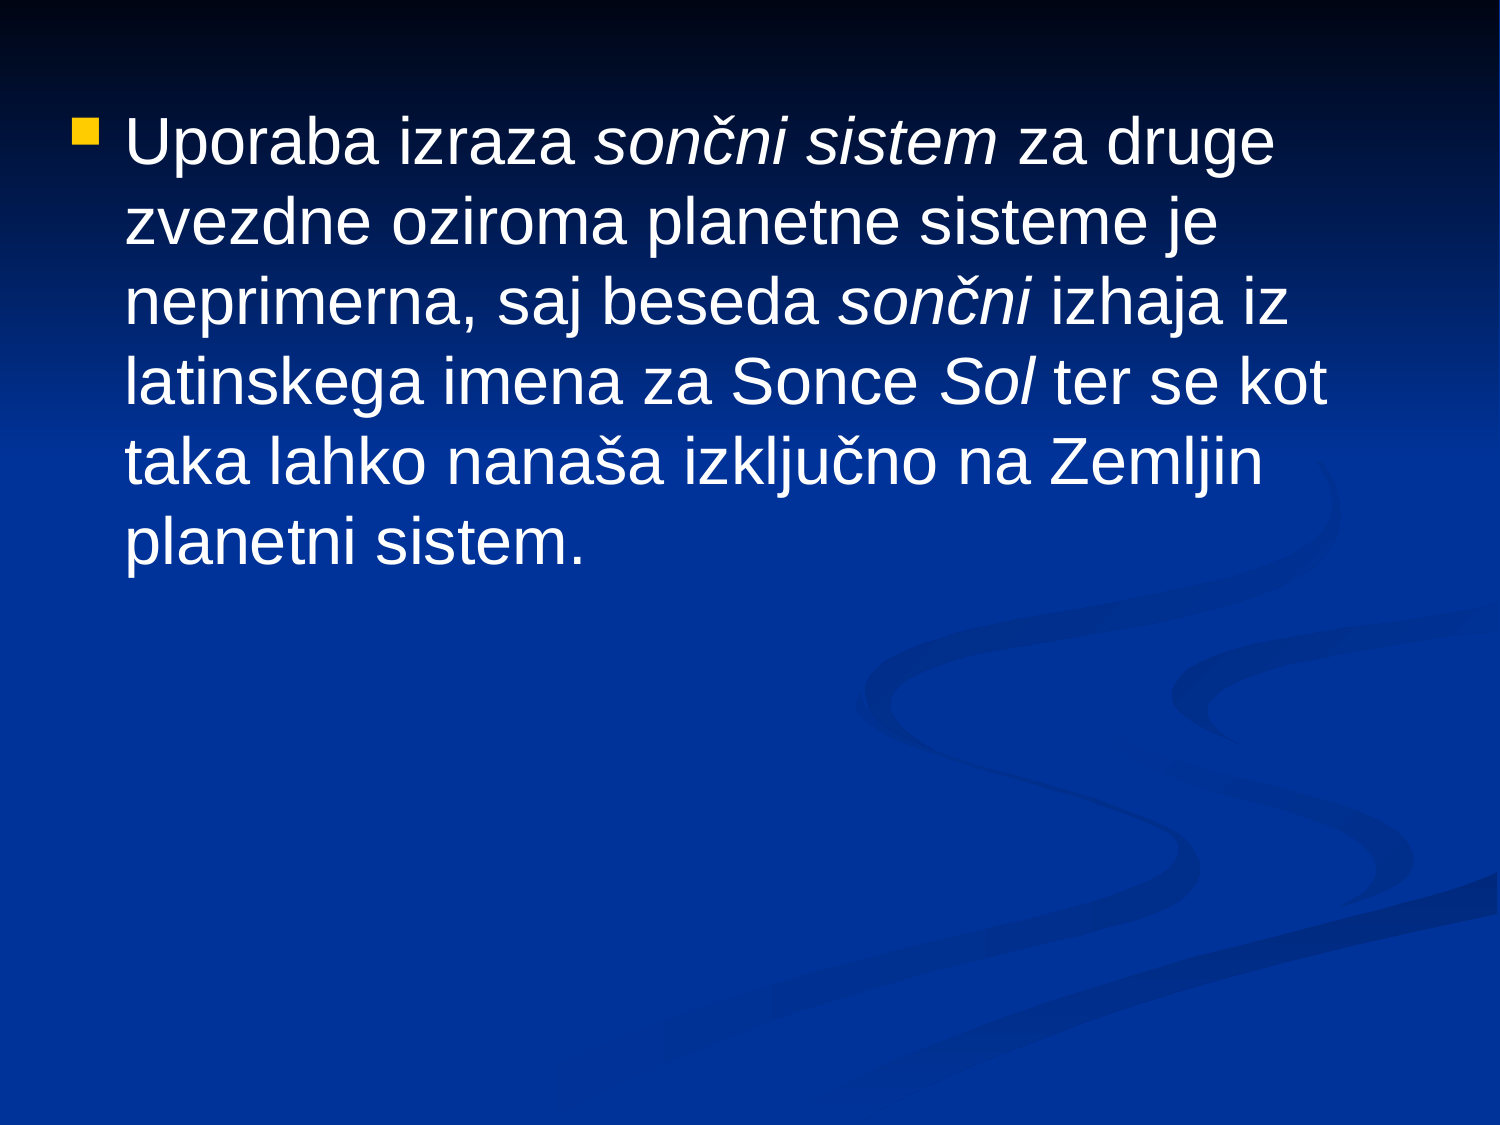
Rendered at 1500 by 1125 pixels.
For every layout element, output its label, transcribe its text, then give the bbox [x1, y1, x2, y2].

list Uporaba izraza sončni sistem za druge zvezdne oziroma planetne sisteme je neprimerna, saj beseda sončni izhaja iz latinskega imena za Sonce Sol ter se kot taka lahko nanaša izključno na Zemljin planetni sistem. [53, 90, 1404, 833]
